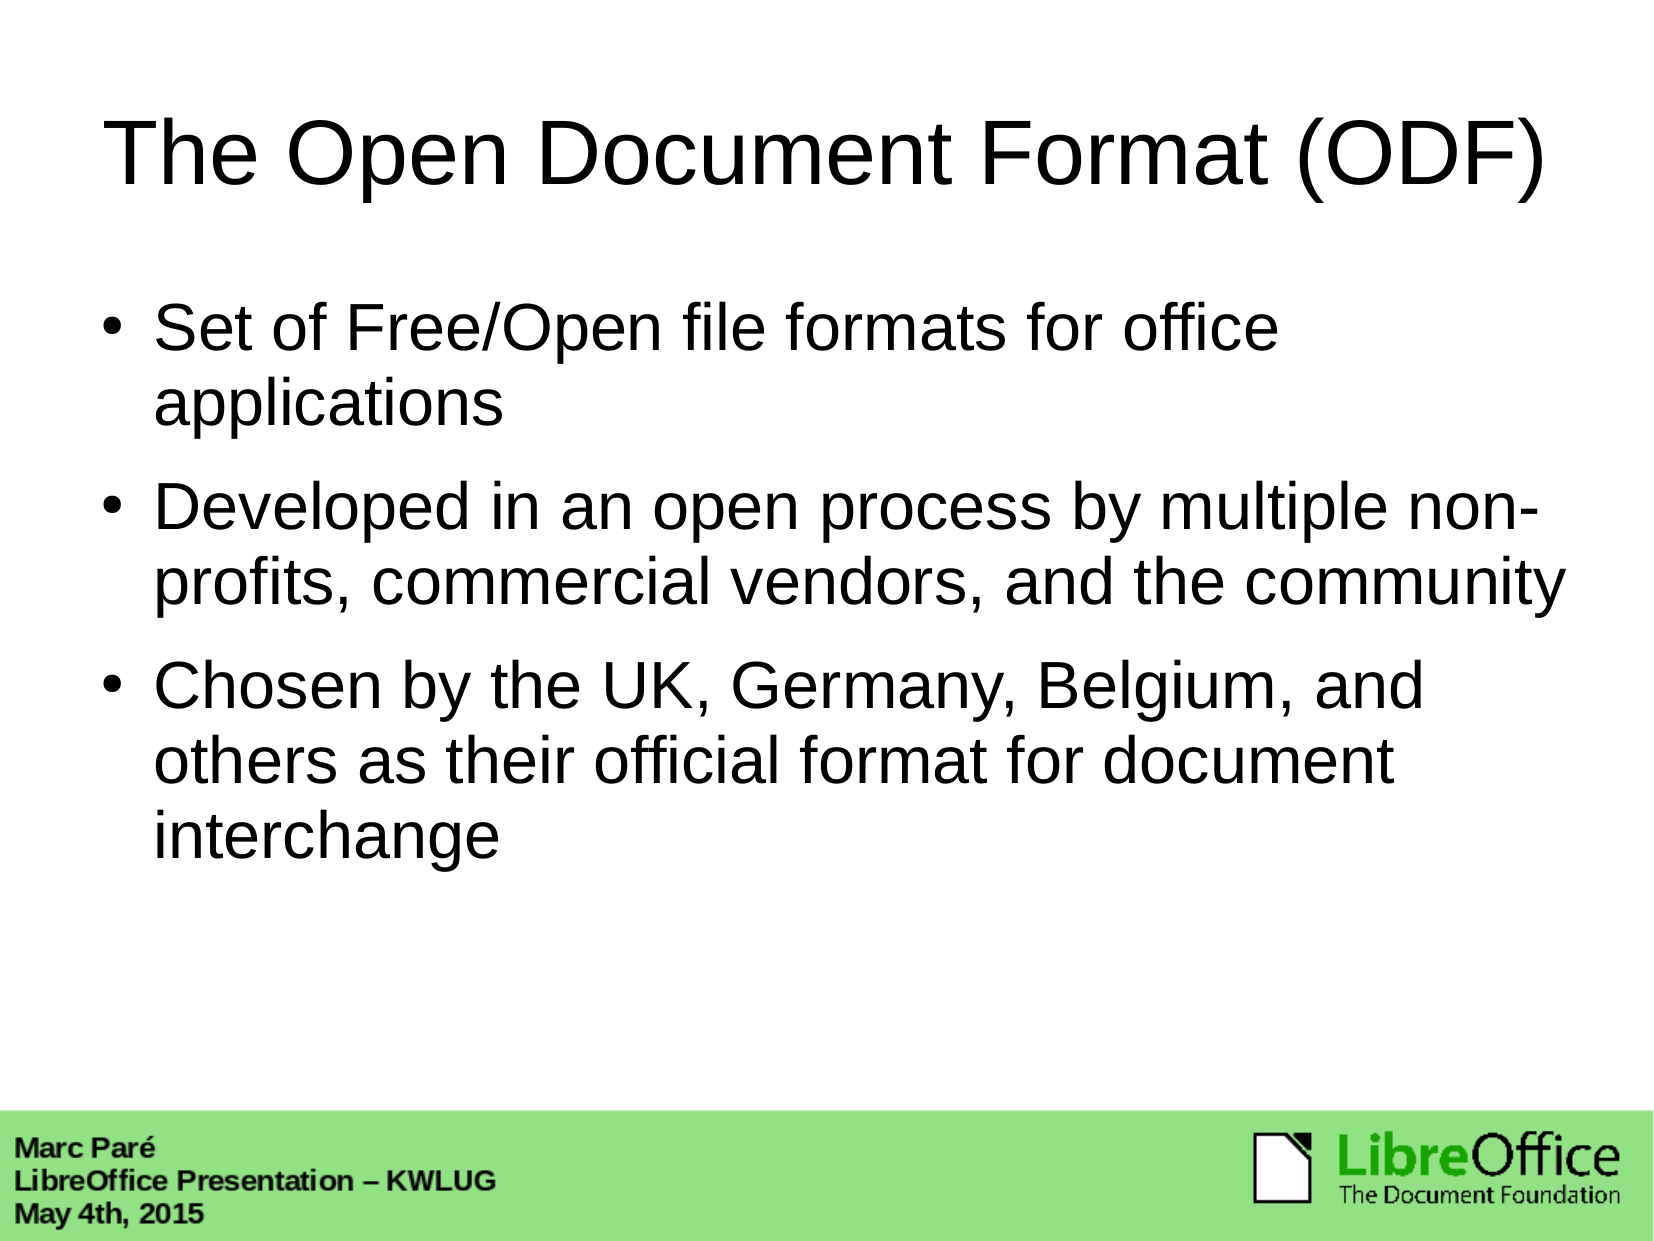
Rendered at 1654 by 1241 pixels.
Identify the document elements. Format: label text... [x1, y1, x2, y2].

list Set of Free/Open file formats for office applications Developed in an open process by multiple non-profits, commercial vendors, and the community Chosen by the UK, Germany, Belgium, and others as their official format for document interchange [82, 290, 1571, 1010]
picture [0, 0, 1654, 1241]
title The Open Document Format (ODF) [82, 49, 1571, 257]
